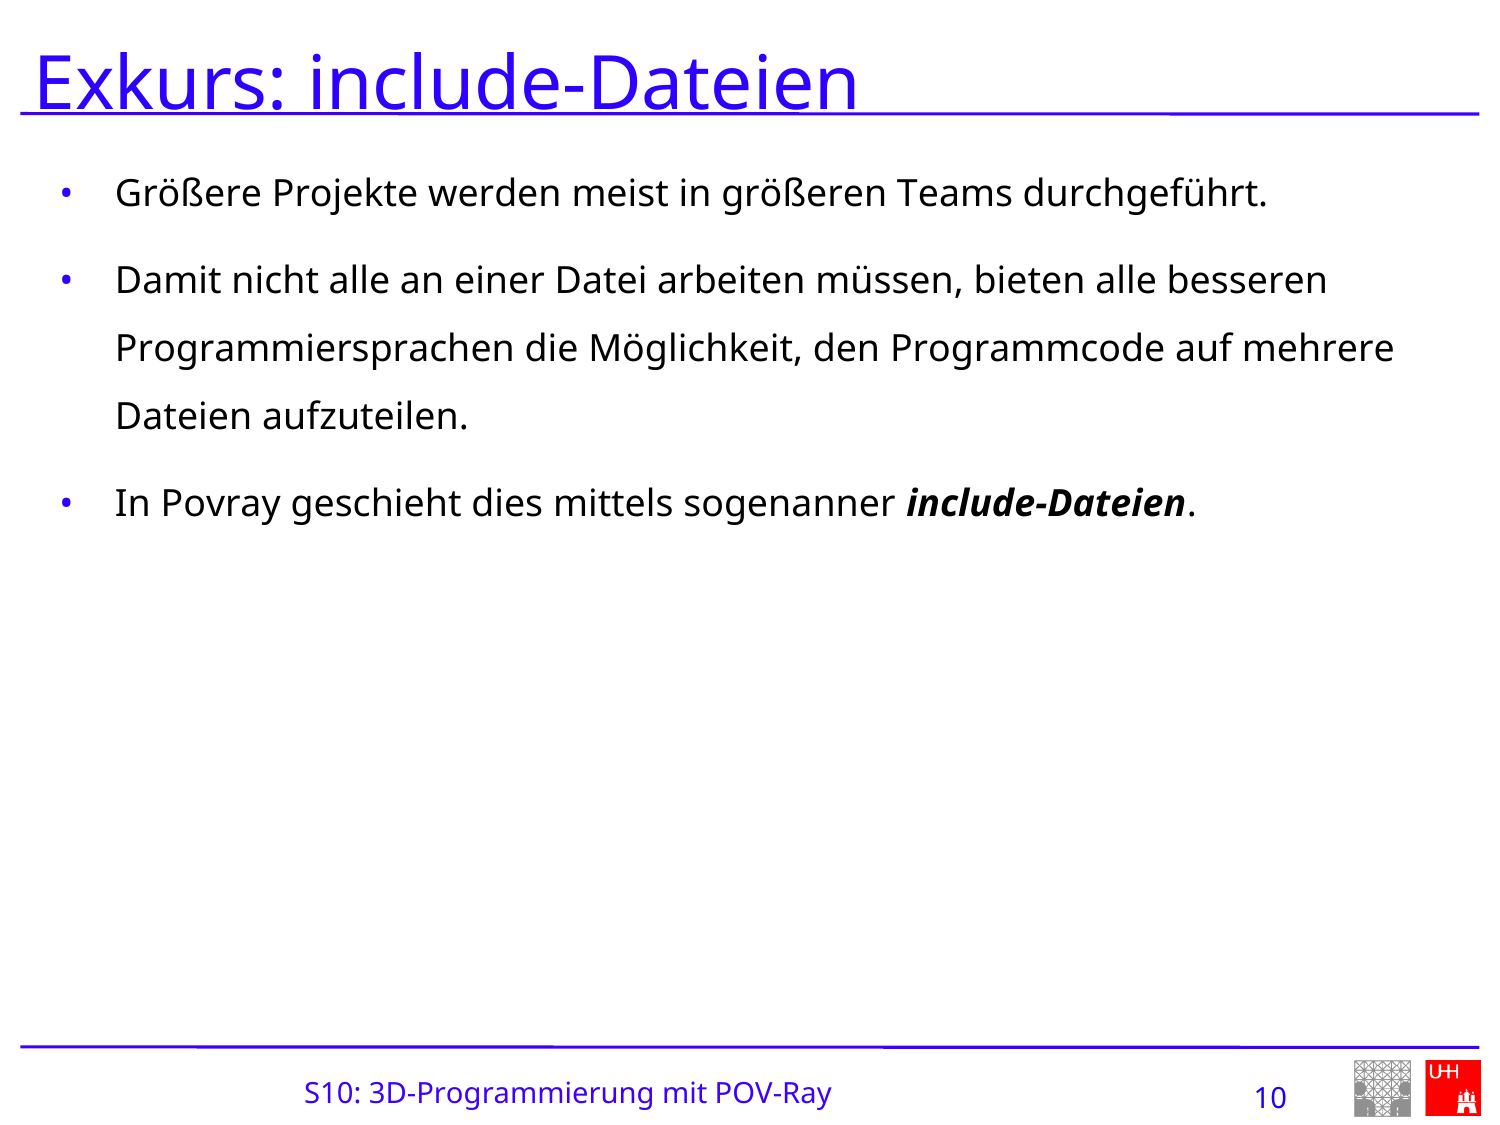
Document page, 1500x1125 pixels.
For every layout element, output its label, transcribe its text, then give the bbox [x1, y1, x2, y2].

title Exkurs: include-Dateien [29, 0, 1151, 184]
picture [1422, 1058, 1483, 1119]
list Größere Projekte werden meist in größeren Teams durchgeführt. Damit nicht alle an einer Datei arbeiten müssen, bieten alle besseren Programmiersprachen die Möglichkeit, den Programmcode auf mehrere Dateien aufzuteilen. In Povray geschieht dies mittels sogenanner include-Dateien. [52, 148, 1471, 1031]
picture [1352, 1058, 1414, 1119]
